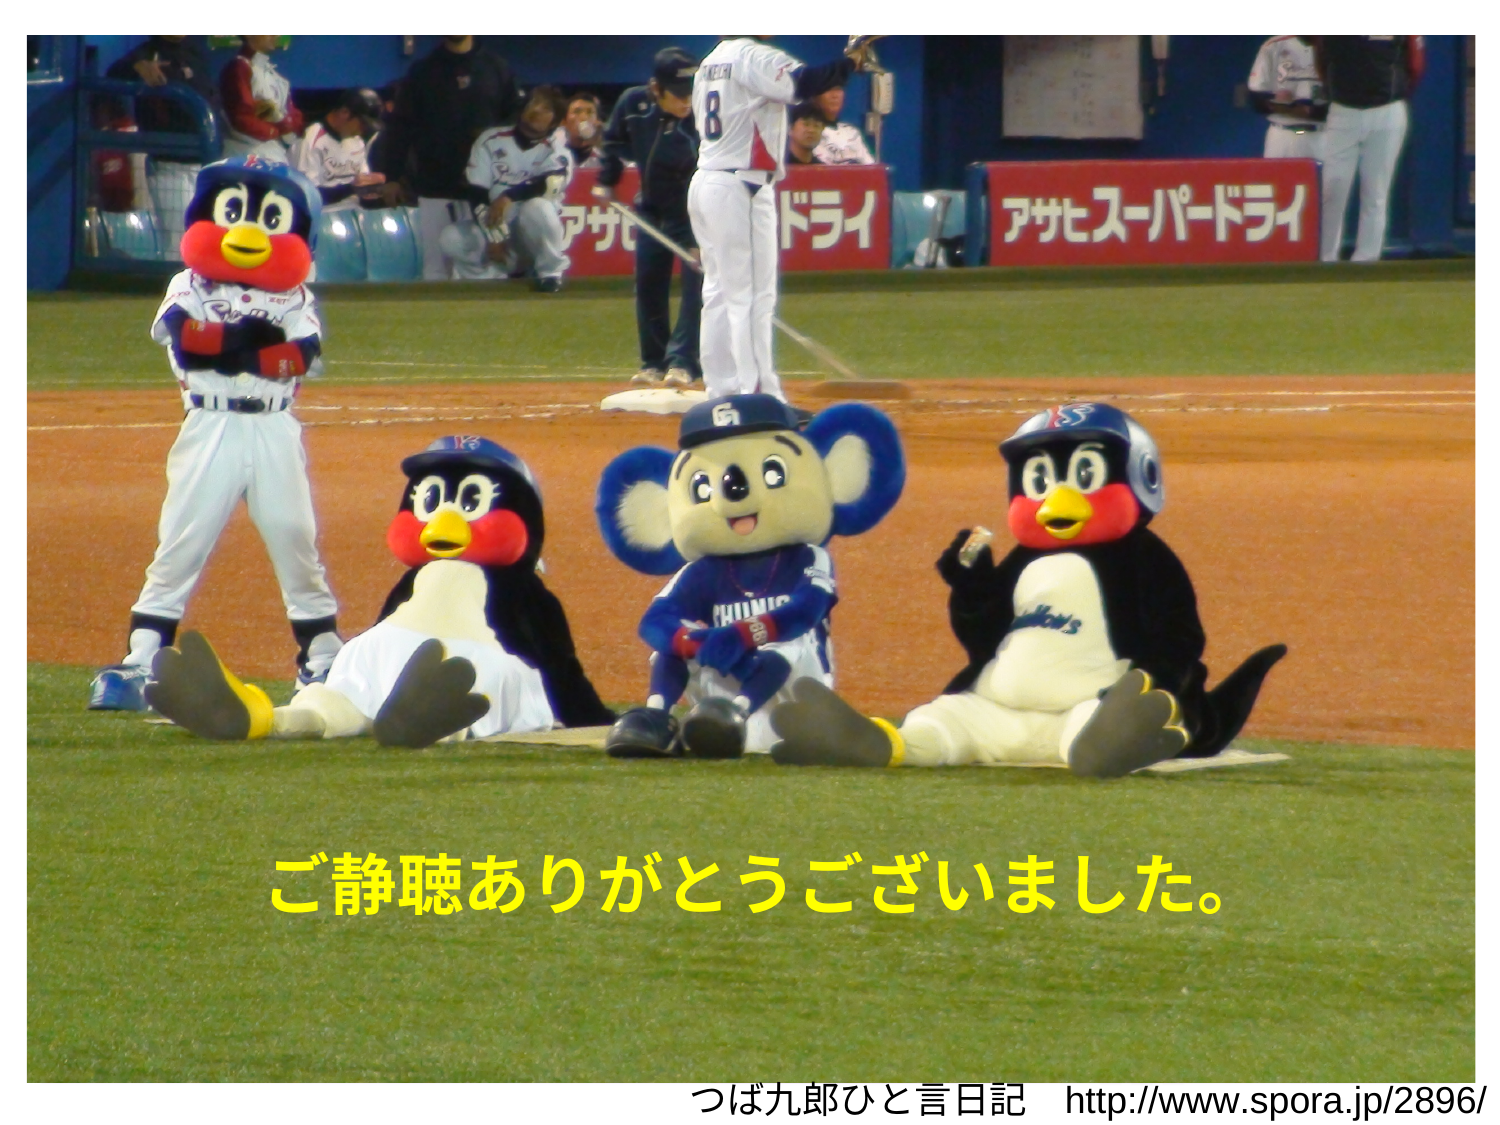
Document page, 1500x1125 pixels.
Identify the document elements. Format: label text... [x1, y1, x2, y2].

text_box つば九郎ひと言日記 http://www.spora.jp/2896/ [674, 1069, 1476, 1125]
title ご静聴ありがとうございました。 [120, 835, 1409, 936]
picture [0, 0, 1500, 1125]
